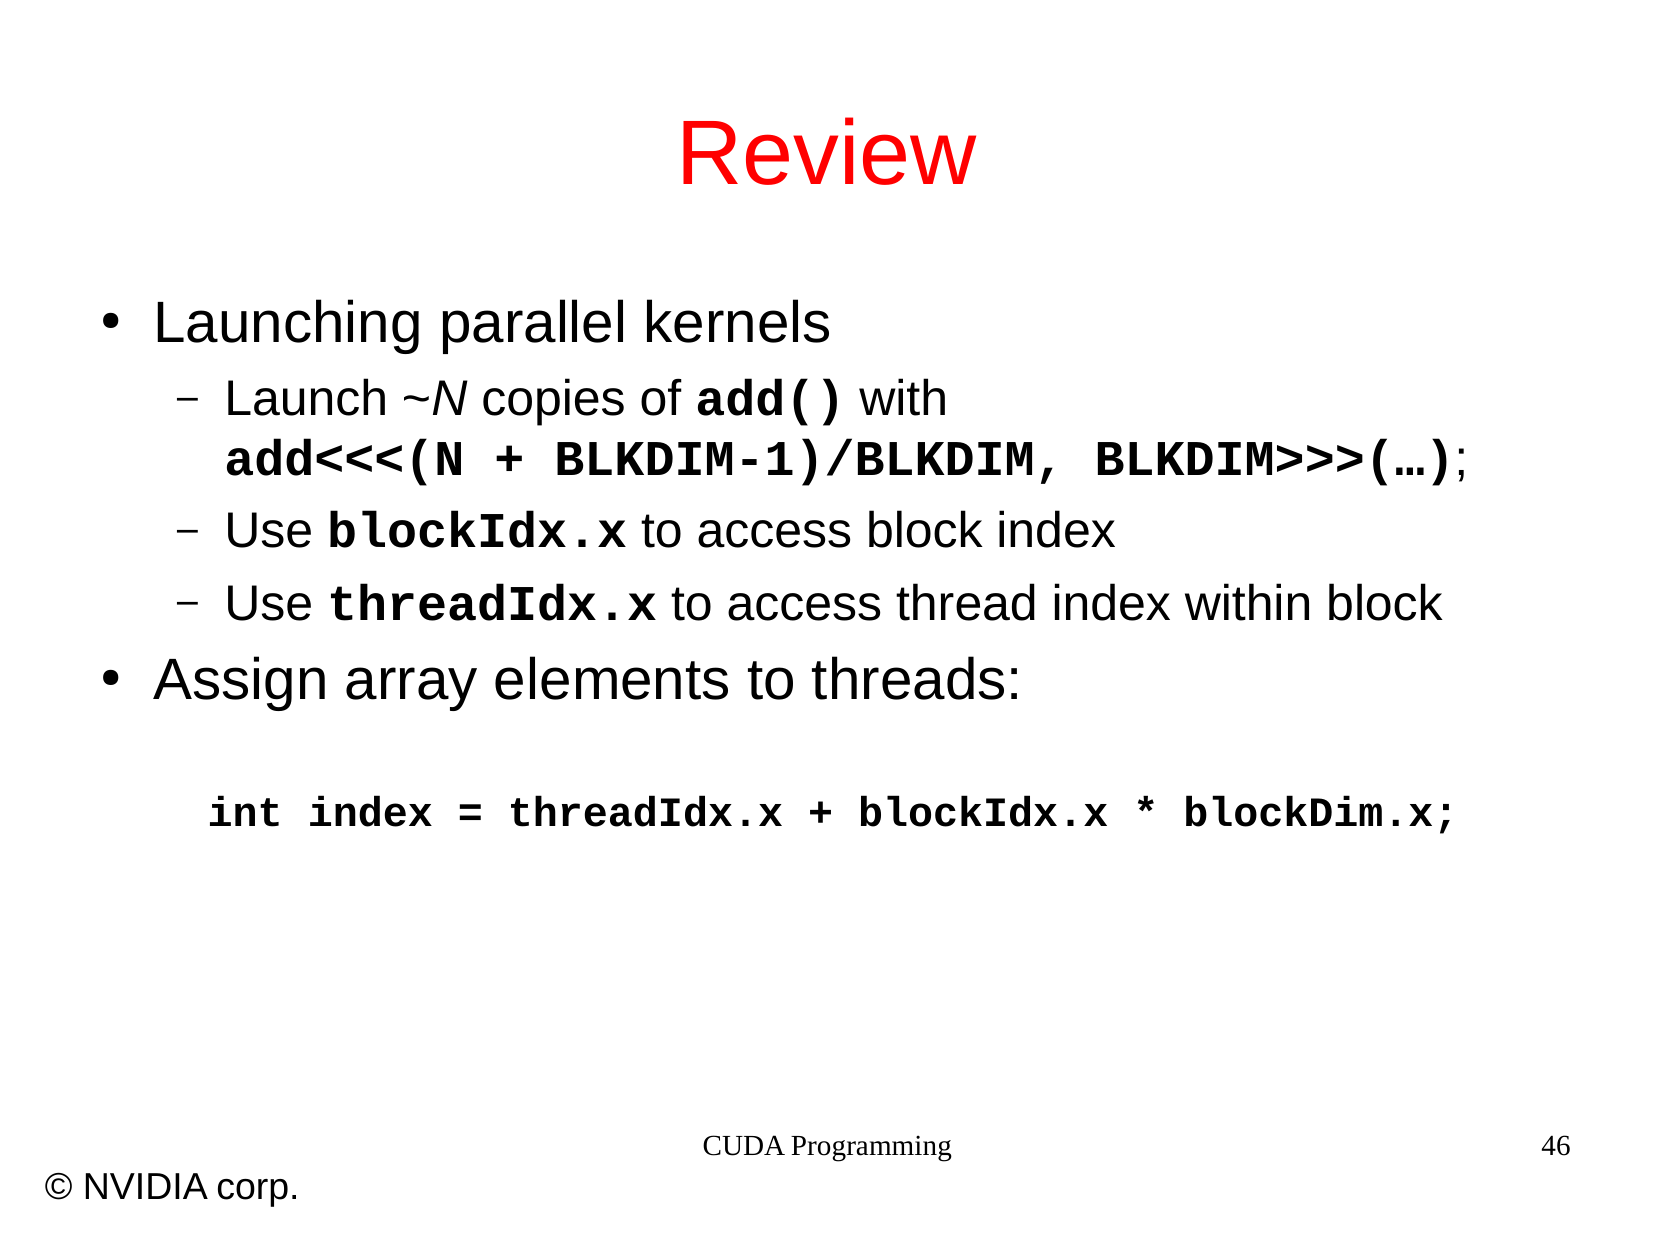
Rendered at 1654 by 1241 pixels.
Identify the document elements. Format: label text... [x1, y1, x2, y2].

list Launching parallel kernels Launch ~N copies of add() with add<<<(N + BLKDIM-1)/BLKDIM, BLKDIM>>>(…); Use blockIdx.x to access block index Use threadIdx.x to access thread index within block Assign array elements to threads: int index = threadIdx.x + blockIdx.x * blockDim.x; [82, 290, 1571, 1109]
text_box © NVIDIA corp. [30, 1158, 331, 1216]
title Review [82, 49, 1571, 257]
